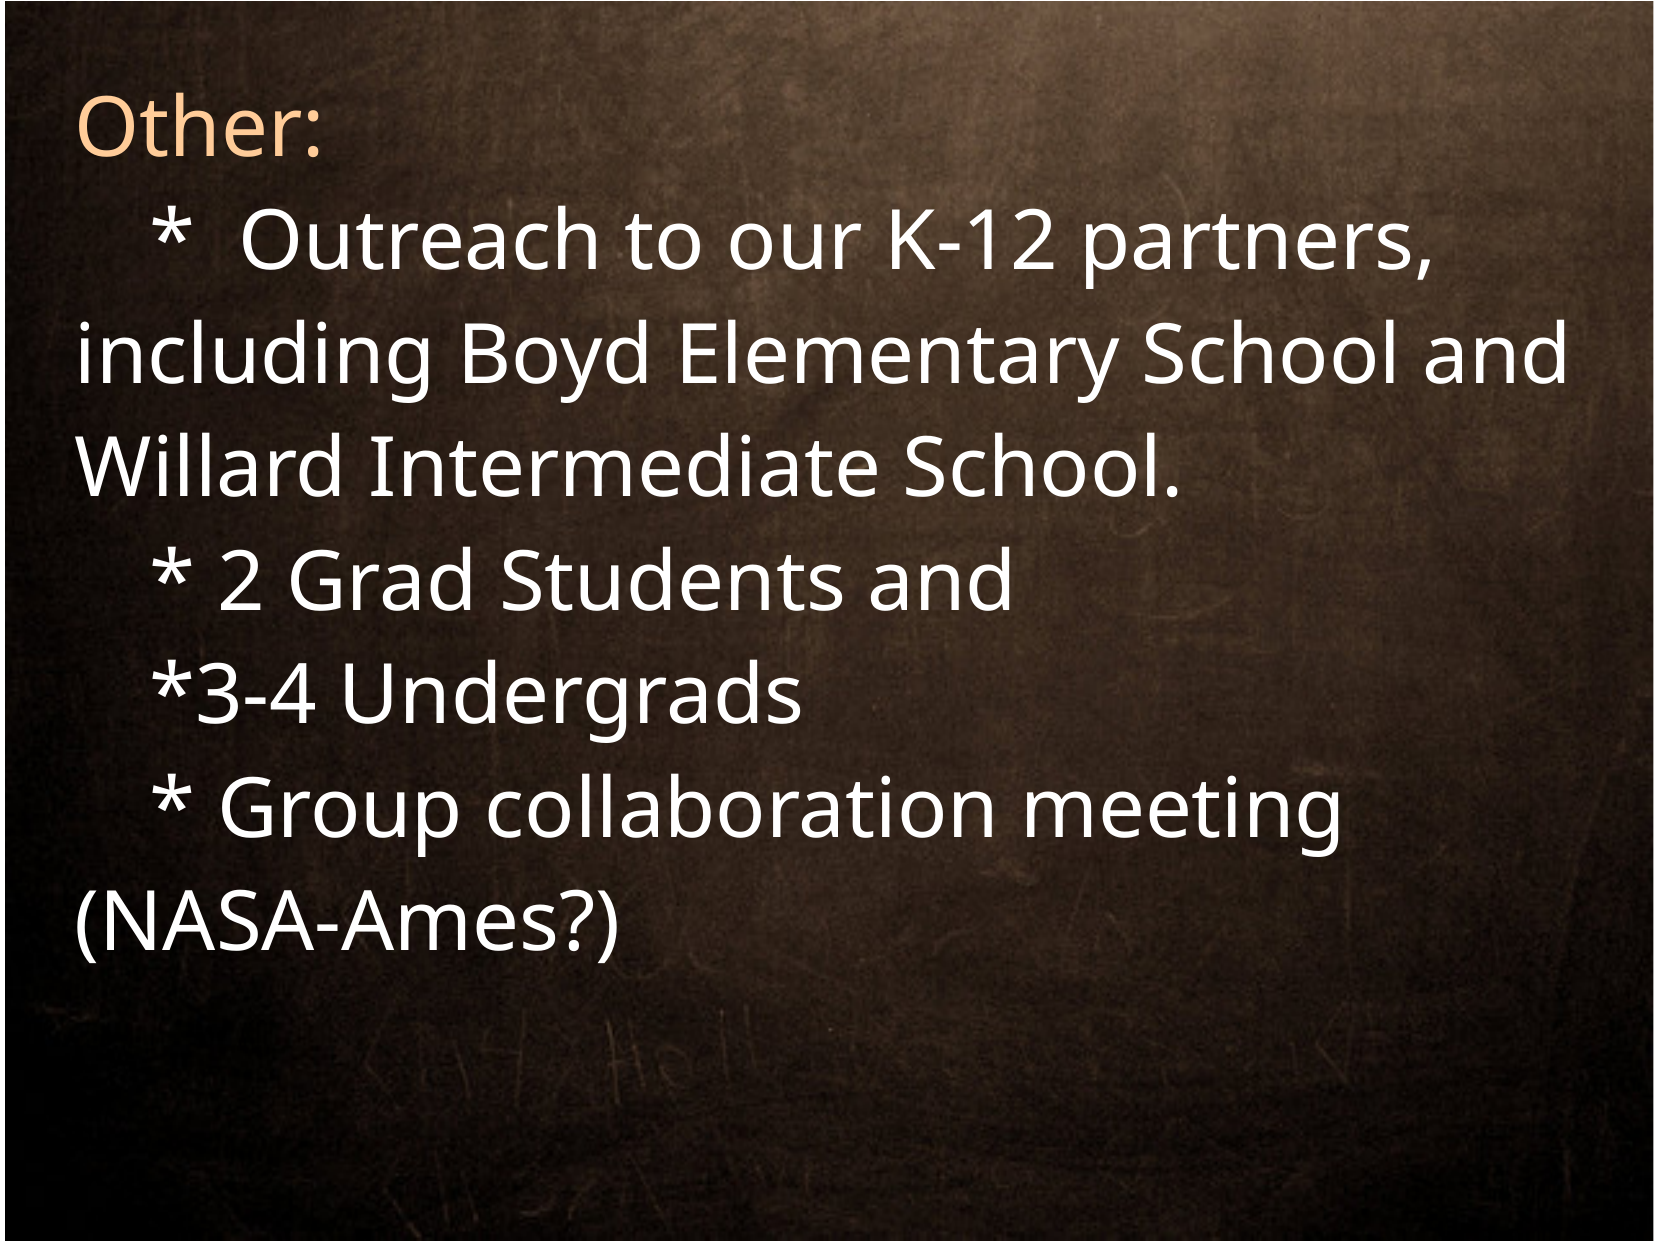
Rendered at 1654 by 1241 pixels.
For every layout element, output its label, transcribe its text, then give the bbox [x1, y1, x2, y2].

picture [5, 1, 1654, 1241]
text_box Other: * Outreach to our K-12 partners, including Boyd Elementary School and Willard Intermediate School. * 2 Grad Students and *3-4 Undergrads * Group collaboration meeting (NASA-Ames?) [60, 60, 1591, 1004]
